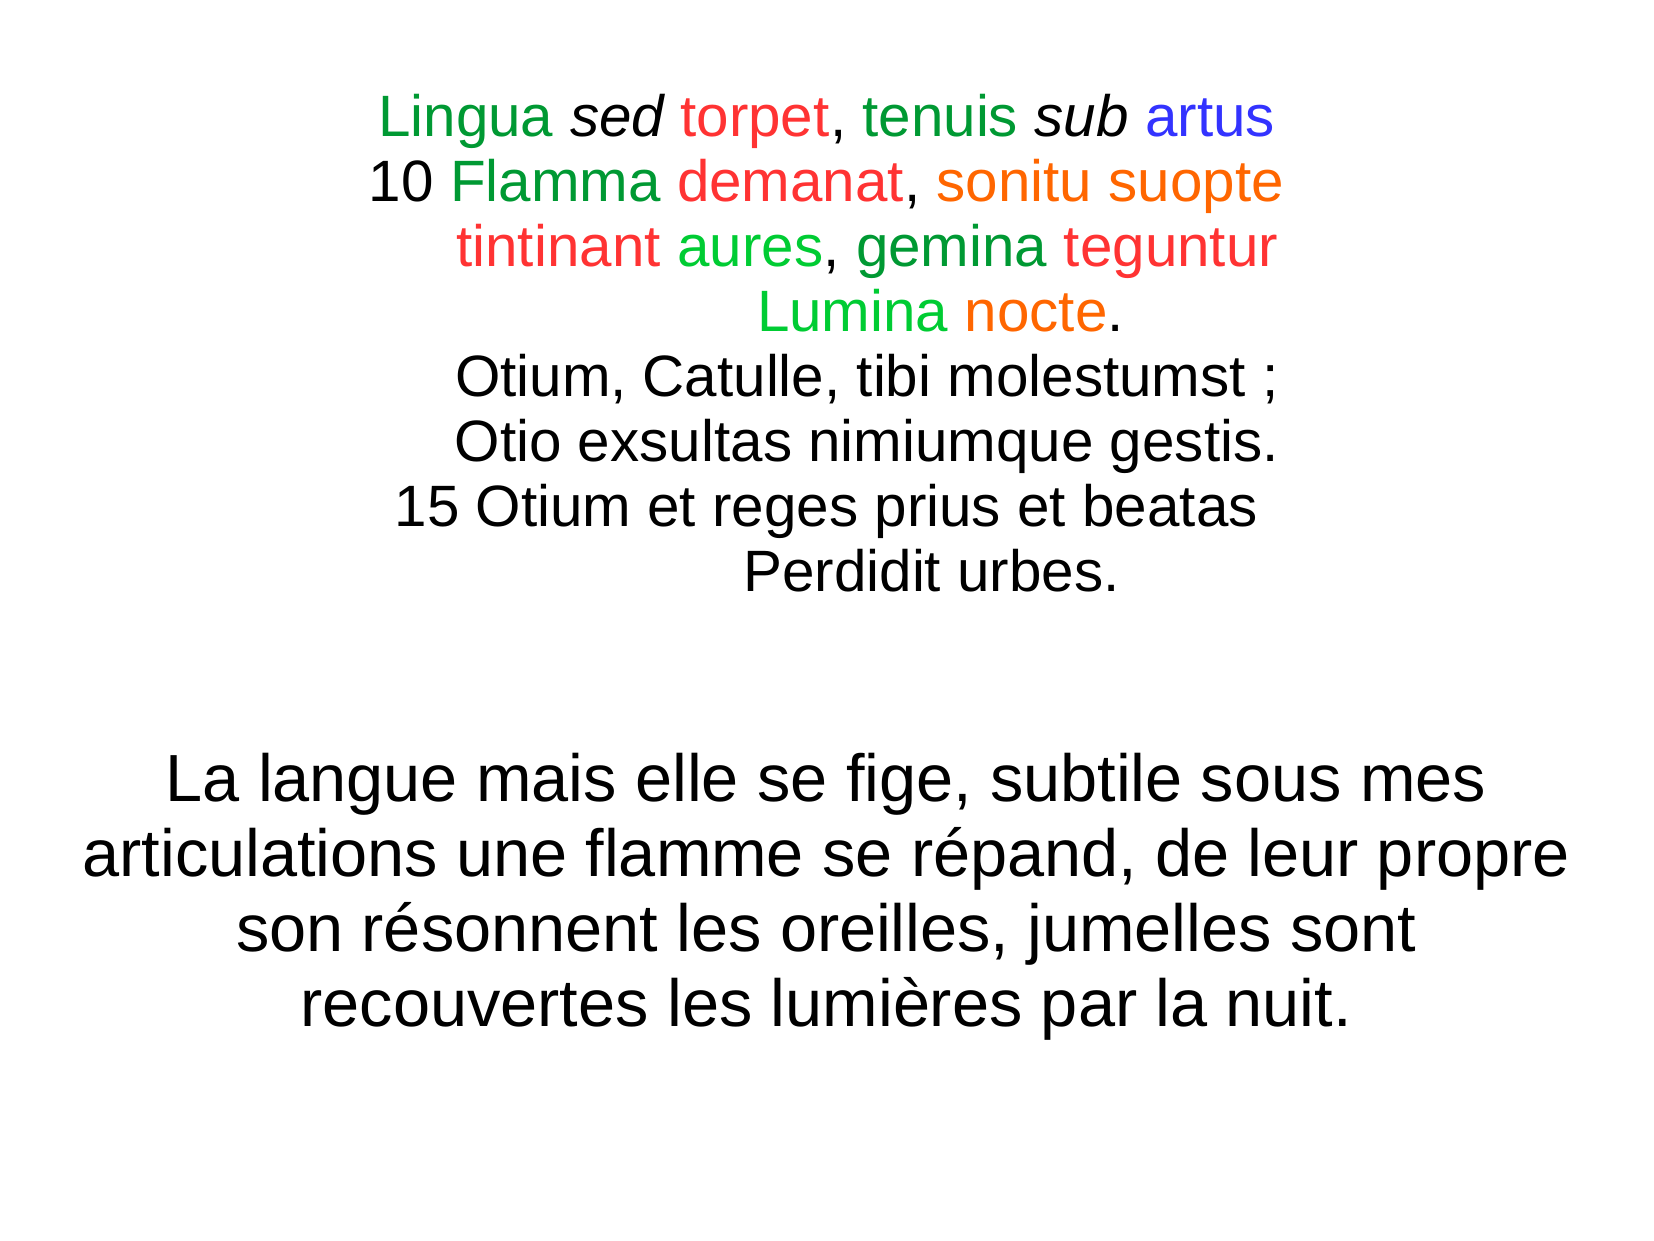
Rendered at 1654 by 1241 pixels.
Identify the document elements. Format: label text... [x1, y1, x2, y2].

subtitle La langue mais elle se fige, subtile sous mes articulations une flamme se répand, de leur propre son résonnent les oreilles, jumelles sont recouvertes les lumières par la nuit. [82, 673, 1571, 1109]
title Lingua sed torpet, tenuis sub artus 10 Flamma demanat, sonitu suopte tintinant aures, gemina teguntur Lumina nocte. Otium, Catulle, tibi molestumst ; Otio exsultas nimiumque gestis. 15 Otium et reges prius et beatas Perdidit urbes. [82, 49, 1571, 638]
